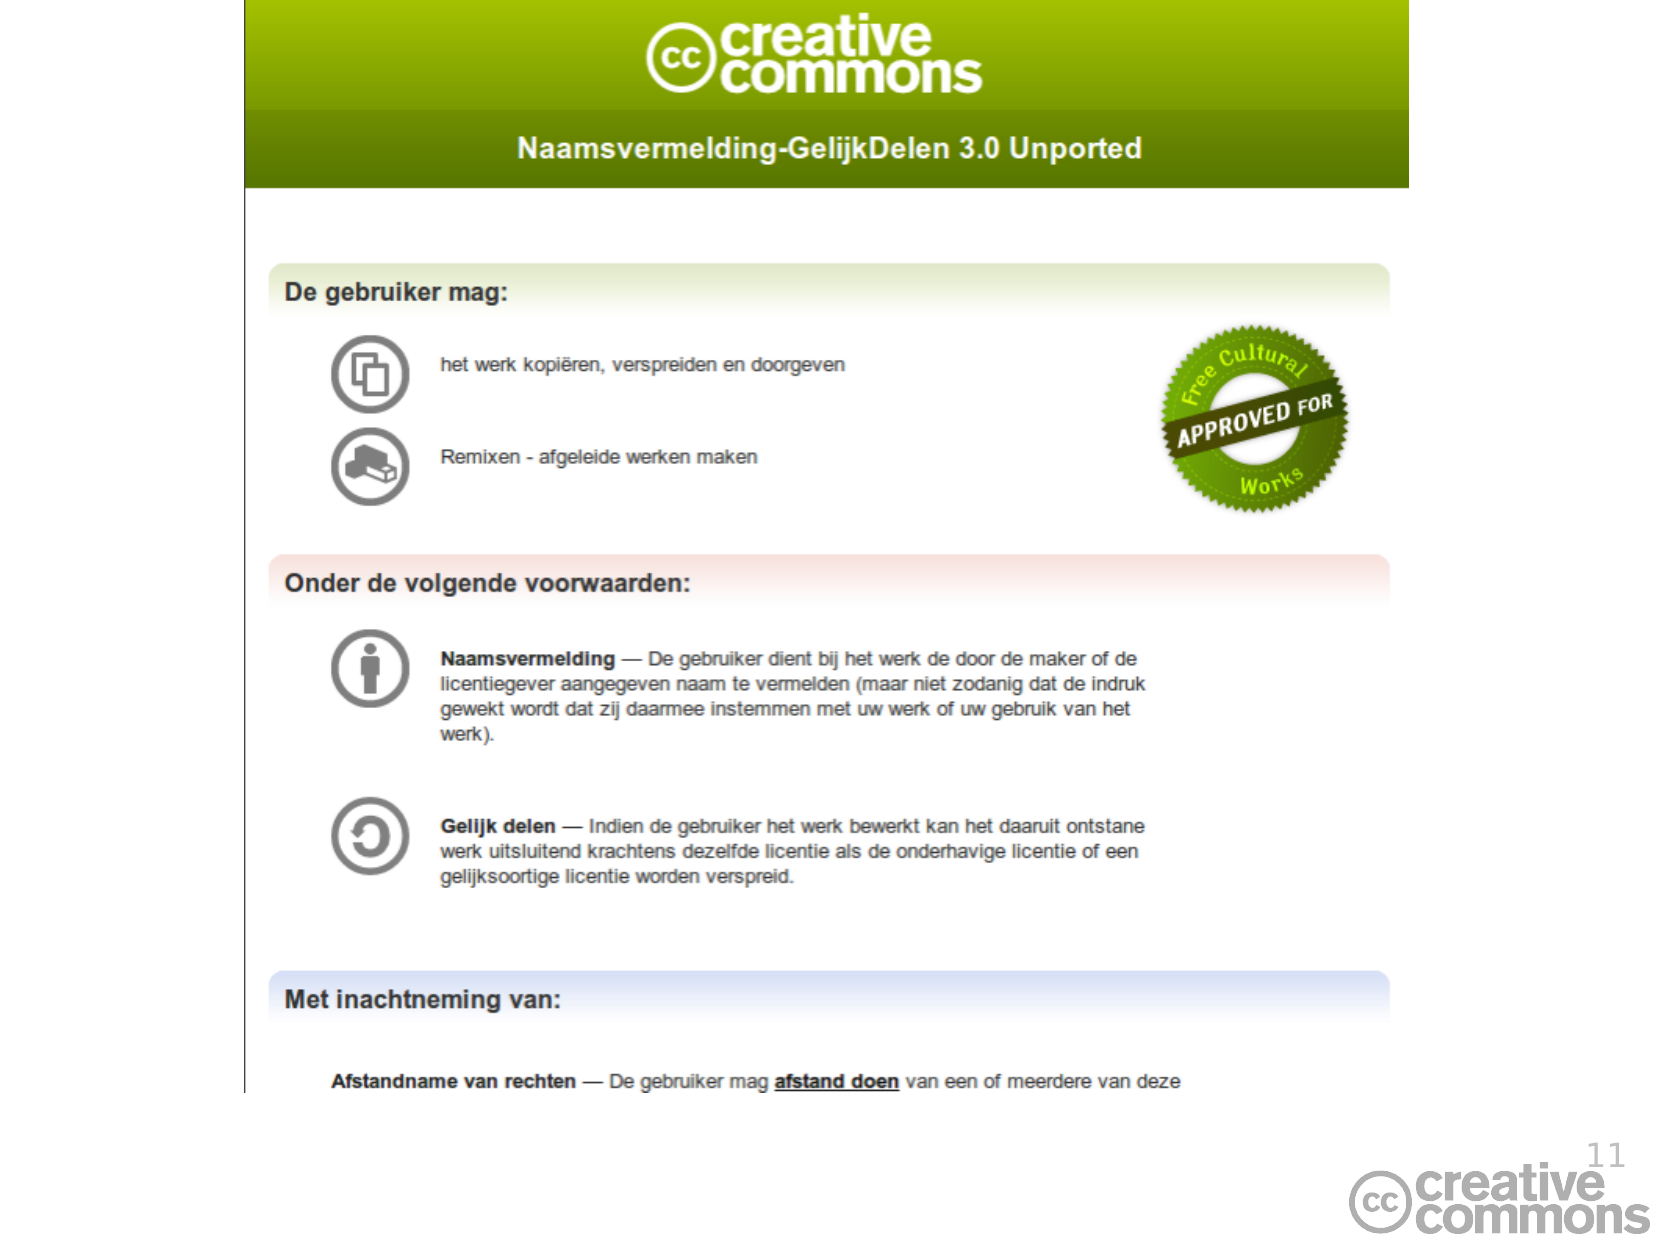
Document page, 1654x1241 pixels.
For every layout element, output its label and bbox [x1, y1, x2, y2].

picture [244, 0, 1409, 1093]
picture [1349, 1162, 1650, 1234]
